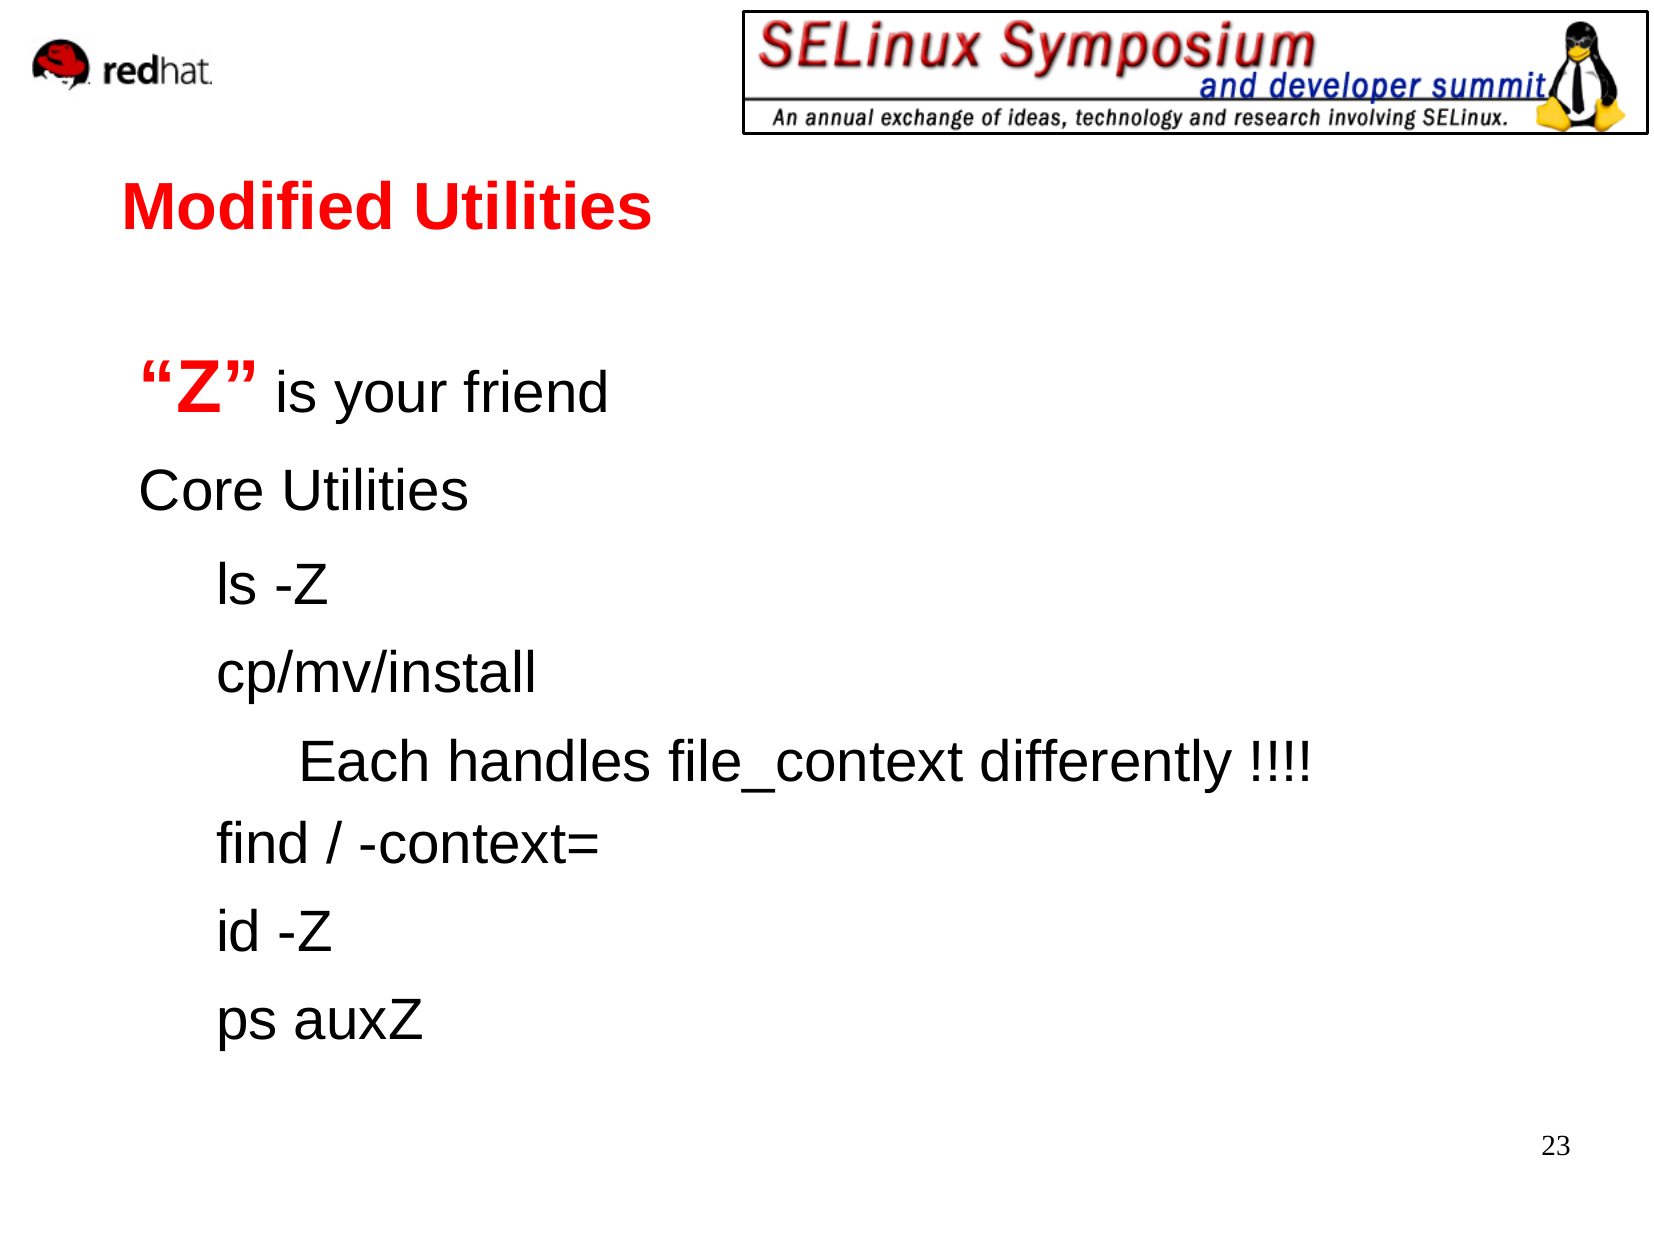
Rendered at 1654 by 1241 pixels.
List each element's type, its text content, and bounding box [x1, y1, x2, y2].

list “Z” is your friend Core Utilities ls -Z cp/mv/install Each handles file_context differently !!!! find / -context= id -Z ps auxZ [121, 344, 1534, 1232]
picture [745, 13, 1646, 132]
picture [31, 37, 212, 98]
title Modified Utilities [121, 102, 1534, 310]
